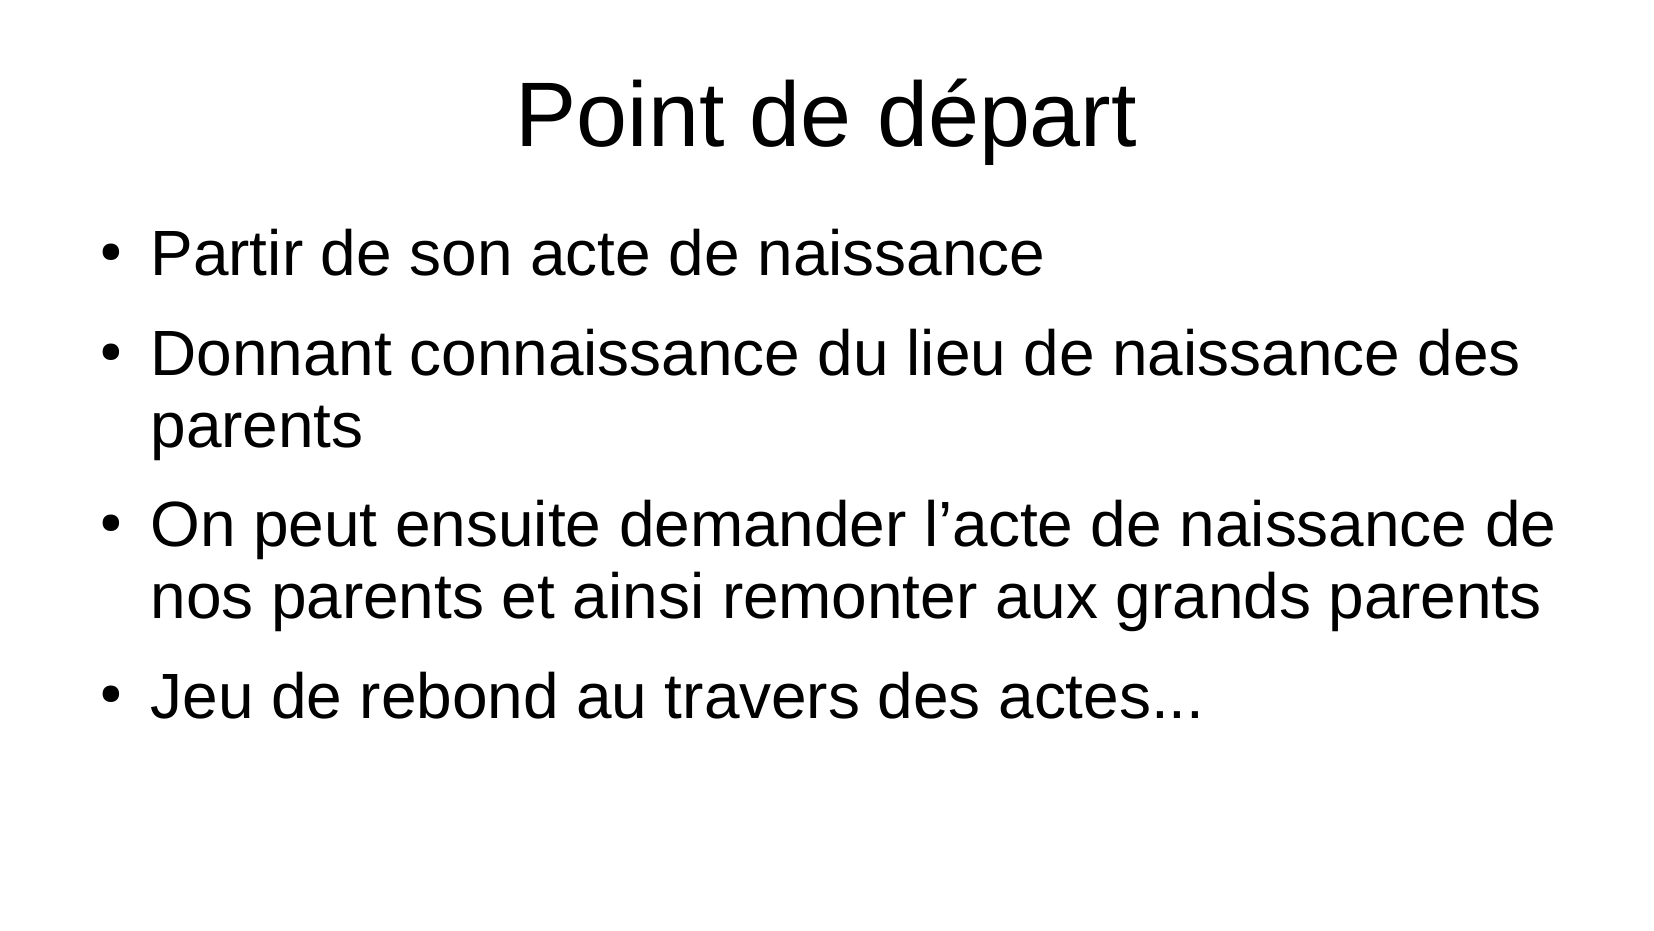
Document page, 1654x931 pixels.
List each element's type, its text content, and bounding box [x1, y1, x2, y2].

title Point de départ [82, 37, 1571, 193]
list Partir de son acte de naissance Donnant connaissance du lieu de naissance des parents On peut ensuite demander l’acte de naissance de nos parents et ainsi remonter aux grands parents Jeu de rebond au travers des actes... [82, 217, 1571, 758]
